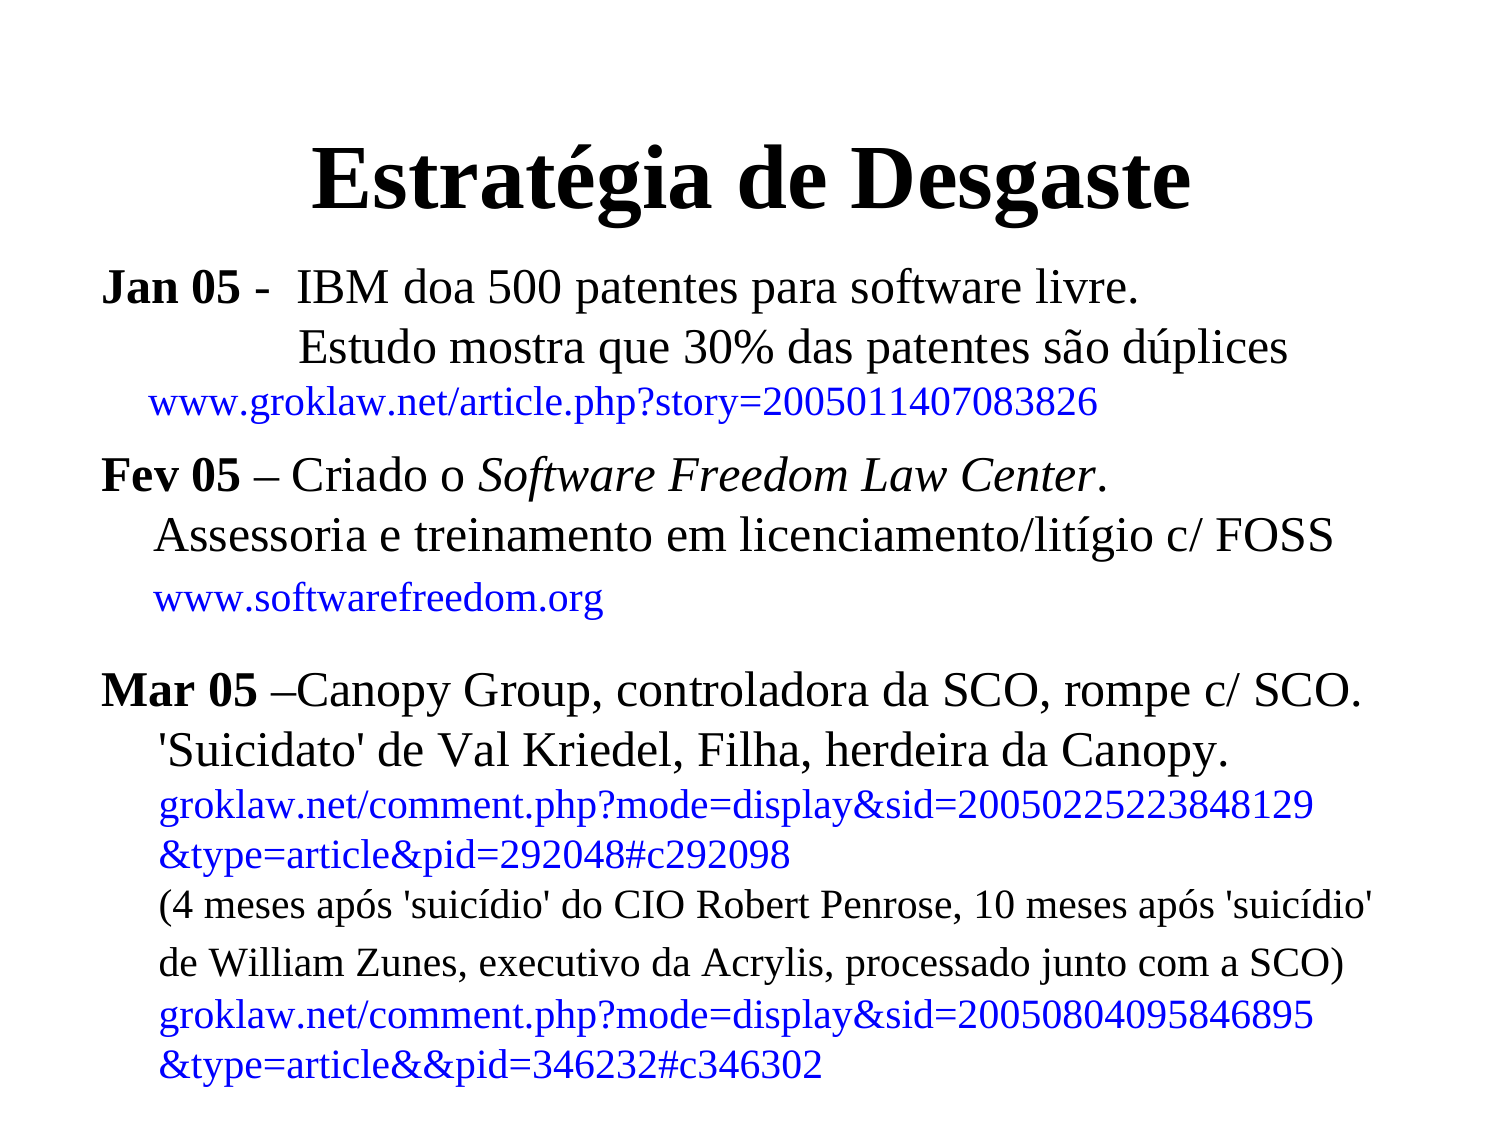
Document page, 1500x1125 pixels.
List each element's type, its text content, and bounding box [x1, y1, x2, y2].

chart [722, 1056, 731, 1069]
chart [666, 1053, 674, 1059]
title Estratégia de Desgaste [115, 81, 1391, 249]
chart [745, 1064, 755, 1077]
chart [431, 1053, 439, 1061]
chart [428, 1064, 442, 1077]
chart [396, 1064, 410, 1077]
chart [557, 1056, 566, 1069]
chart [580, 1064, 590, 1077]
chart [665, 1061, 672, 1067]
chart [492, 1060, 502, 1076]
chart [244, 1053, 1270, 1098]
chart [786, 1053, 796, 1077]
chart [399, 1053, 407, 1061]
text_box Jan 05 - IBM doa 500 patentes para software livre. Estudo mostra que 30% das patentes são dúplices www.groklaw.net/article.php?story=2005011407083826 Fev 05 – Criado o Software Freedom Law Center. Assessoria e treinamento em licenciamento/litígio c/ FOSS www.softwarefreedom.org Mar 05 –Canopy Group, controladora da SCO, rompe c/ SCO. 'Suicidato' de Val Kriedel, Filha, herdeira da Canopy. groklaw.net/comment.php?mode=display&sid=20050225223848129 &type=article&pid=292048#c292098 (4 meses após 'suicídio' do CIO Robert Penrose, 10 meses após 'suicídio' de William Zunes, executivo da Acrylis, processado junto com a SCO) groklaw.net/comment.php?mode=display&sid=20050804095846895 &type=article&&pid=346232#c346302 [100, 249, 1490, 1053]
